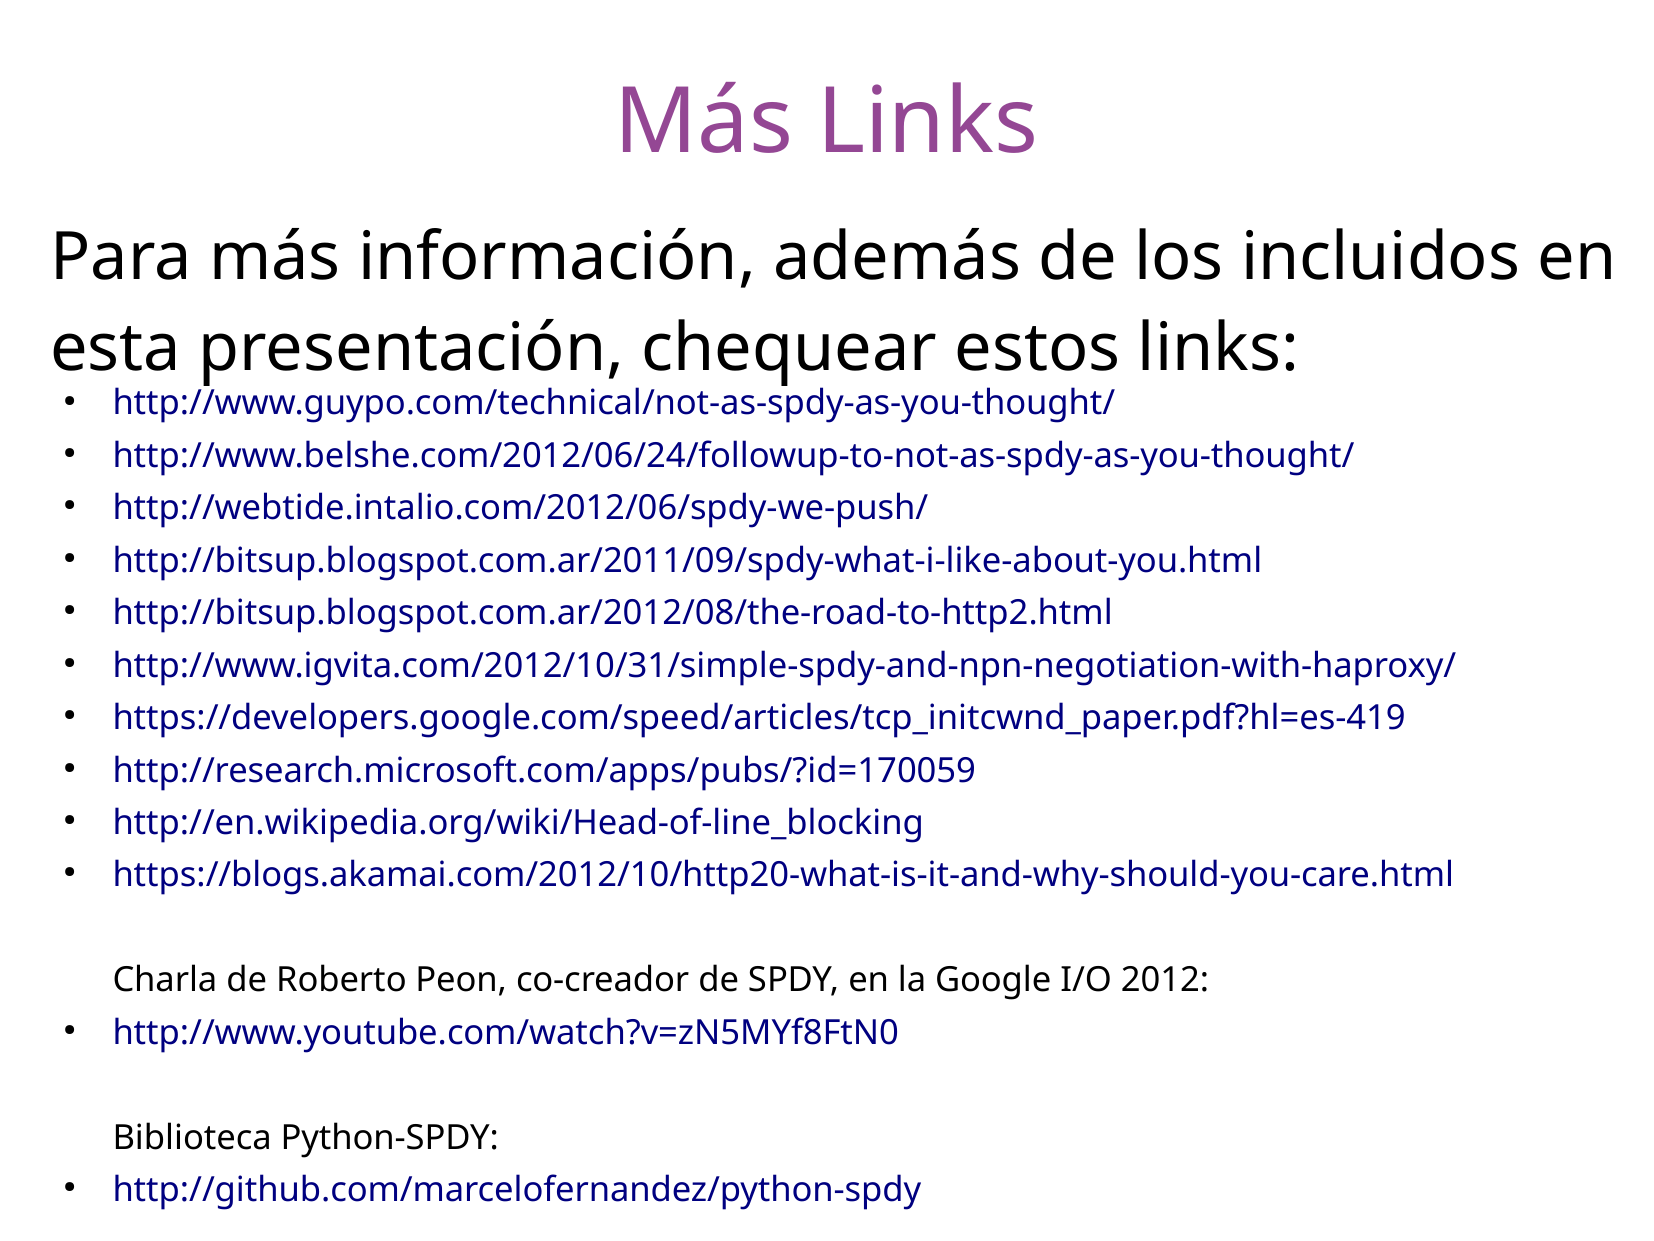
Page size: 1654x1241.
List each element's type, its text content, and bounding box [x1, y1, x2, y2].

title Más Links [82, 13, 1571, 200]
list http://www.guypo.com/technical/not-as-spdy-as-you-thought/ http://www.belshe.com/2012/06/24/followup-to-not-as-spdy-as-you-thought/ http://webtide.intalio.com/2012/06/spdy-we-push/ http://bitsup.blogspot.com.ar/2011/09/spdy-what-i-like-about-you.html http://bitsup.blogspot.com.ar/2012/08/the-road-to-http2.html http://www.igvita.com/2012/10/31/simple-spdy-and-npn-negotiation-with-haproxy/ https://developers.google.com/speed/articles/tcp_initcwnd_paper.pdf?hl=es-419 http://research.microsoft.com/apps/pubs/?id=170059 http://en.wikipedia.org/wiki/Head-of-line_blocking https://blogs.akamai.com/2012/10/http20-what-is-it-and-why-should-you-care.html Charla de Roberto Peon, co-creador de SPDY, en la Google I/O 2012: http://www.youtube.com/watch?v=zN5MYf8FtN0 Biblioteca Python-SPDY: http://github.com/marcelofernandez/python-spdy [47, 377, 1630, 1217]
text_box Para más información, además de los incluidos en esta presentación, chequear estos links: [0, 200, 1642, 366]
